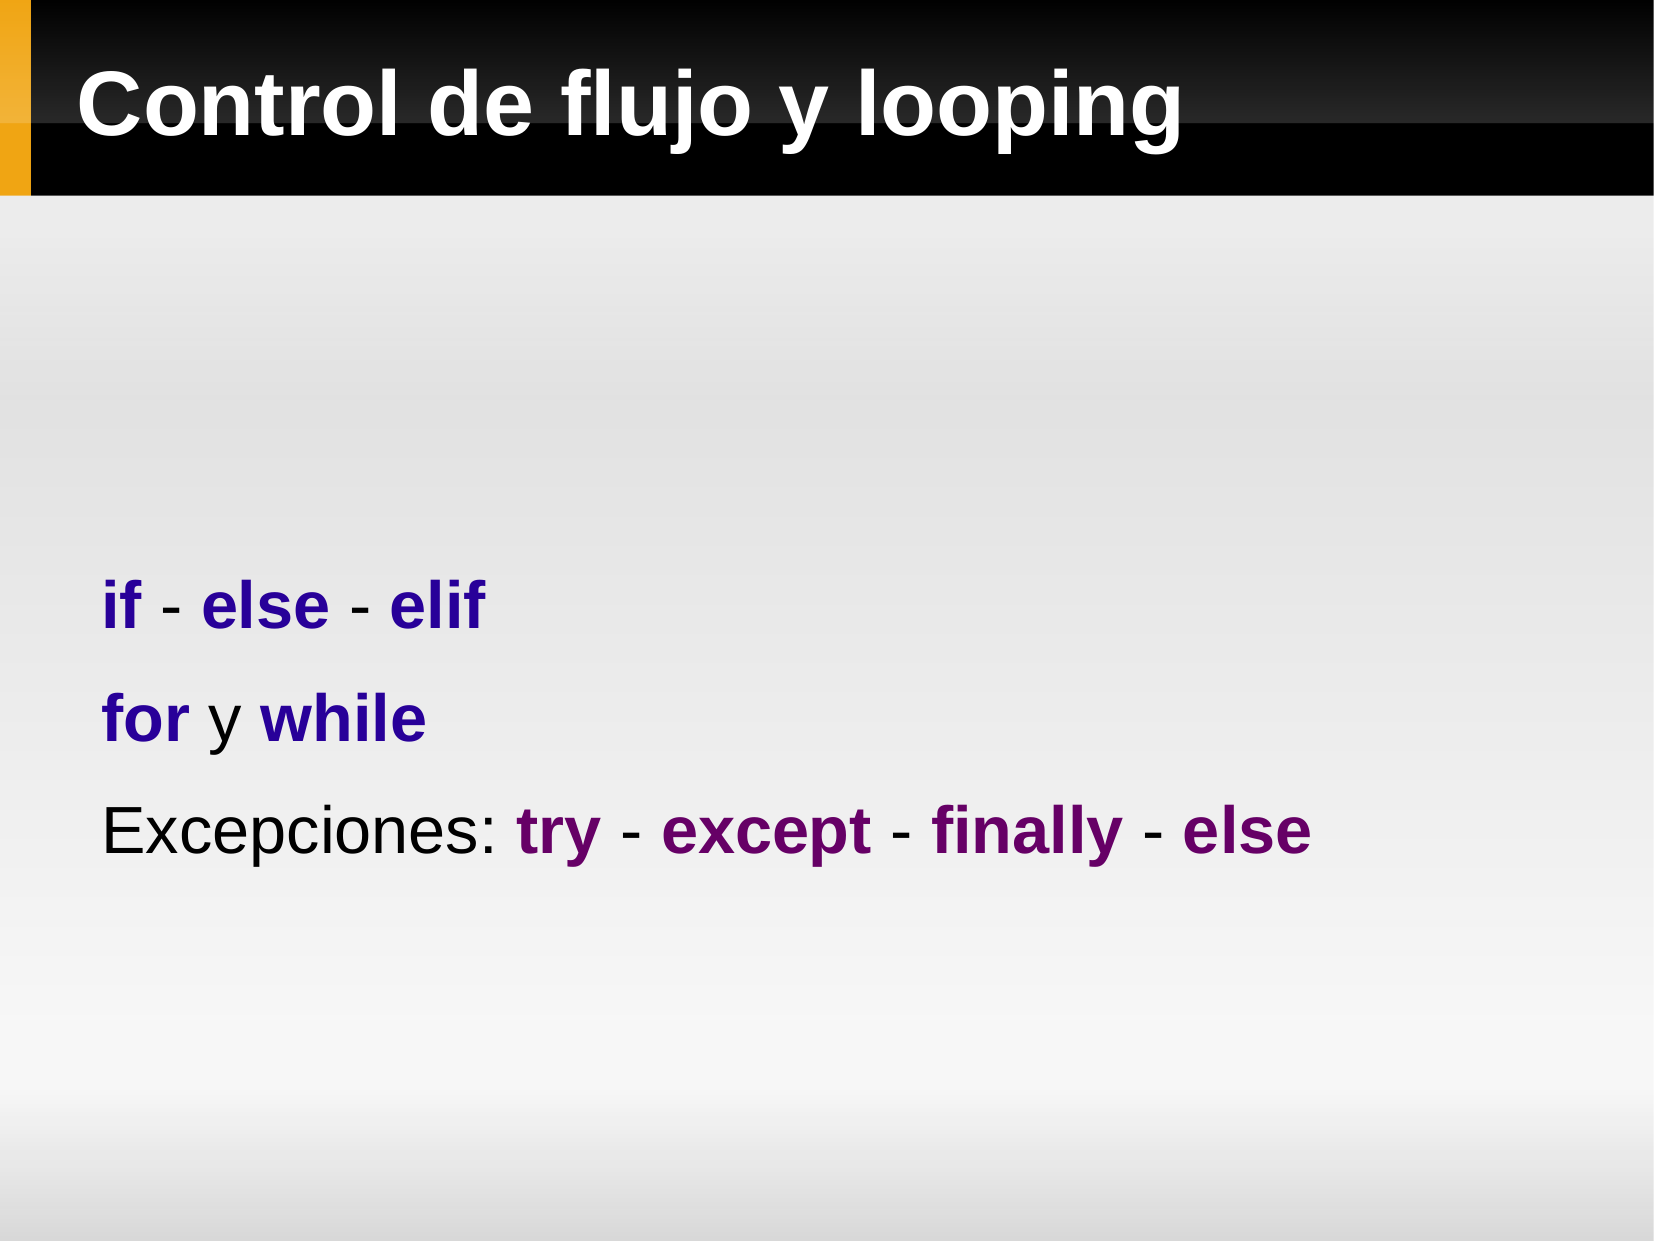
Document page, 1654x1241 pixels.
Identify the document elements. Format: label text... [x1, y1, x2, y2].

subtitle if - else - elif for y while Excepciones: try - except - finally - else [82, 297, 1571, 1102]
title Control de flujo y looping [76, 7, 1565, 200]
picture [0, 0, 1654, 1241]
